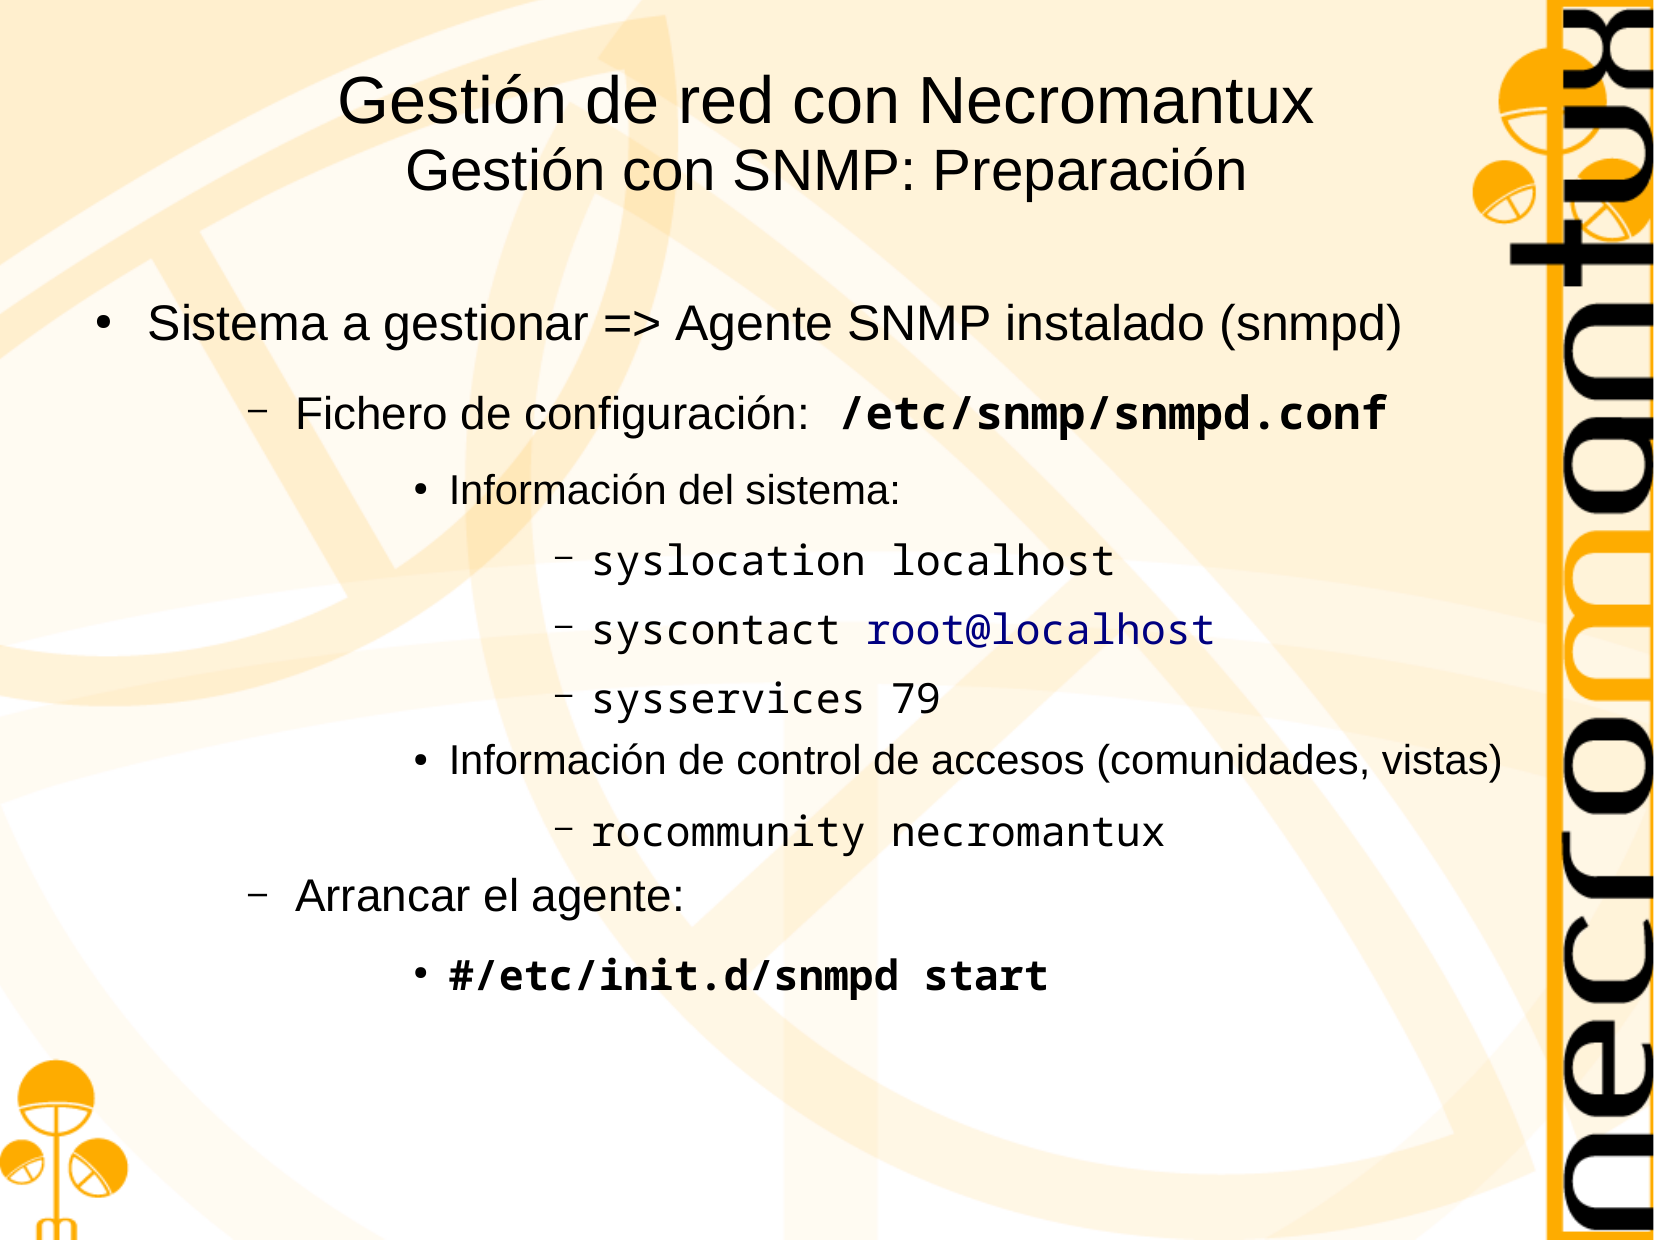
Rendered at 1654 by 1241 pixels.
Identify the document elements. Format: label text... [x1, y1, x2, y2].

list Sistema a gestionar => Agente SNMP instalado (snmpd) Fichero de configuración: /etc/snmp/snmpd.conf Información del sistema: syslocation localhost syscontact root@localhost sysservices 79 Información de control de accesos (comunidades, vistas) rocommunity necromantux Arrancar el agente: #/etc/init.d/snmpd start [59, 295, 1595, 1215]
title Gestión de red con Necromantux Gestión con SNMP: Preparación [82, 54, 1571, 211]
picture [0, 0, 1654, 1240]
